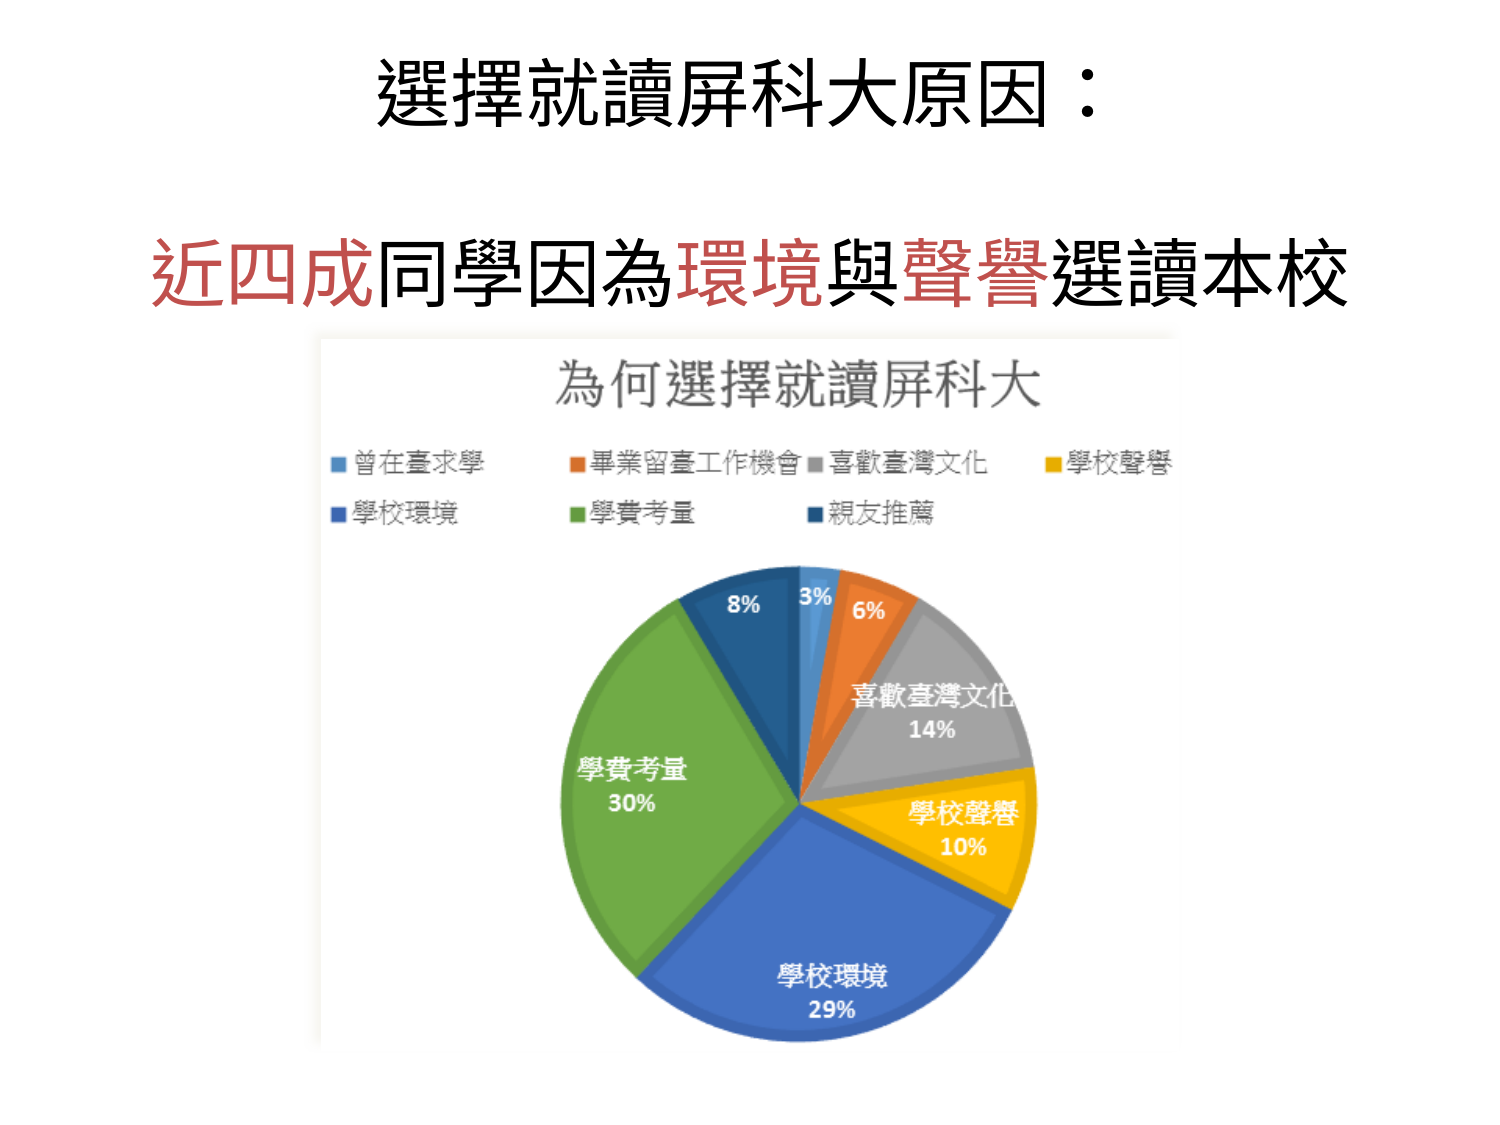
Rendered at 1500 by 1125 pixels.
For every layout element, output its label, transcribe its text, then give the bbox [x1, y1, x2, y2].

picture [321, 339, 1179, 1051]
title 選擇就讀屏科大原因： 近四成同學因為環境與聲譽選讀本校 [43, 37, 1456, 327]
